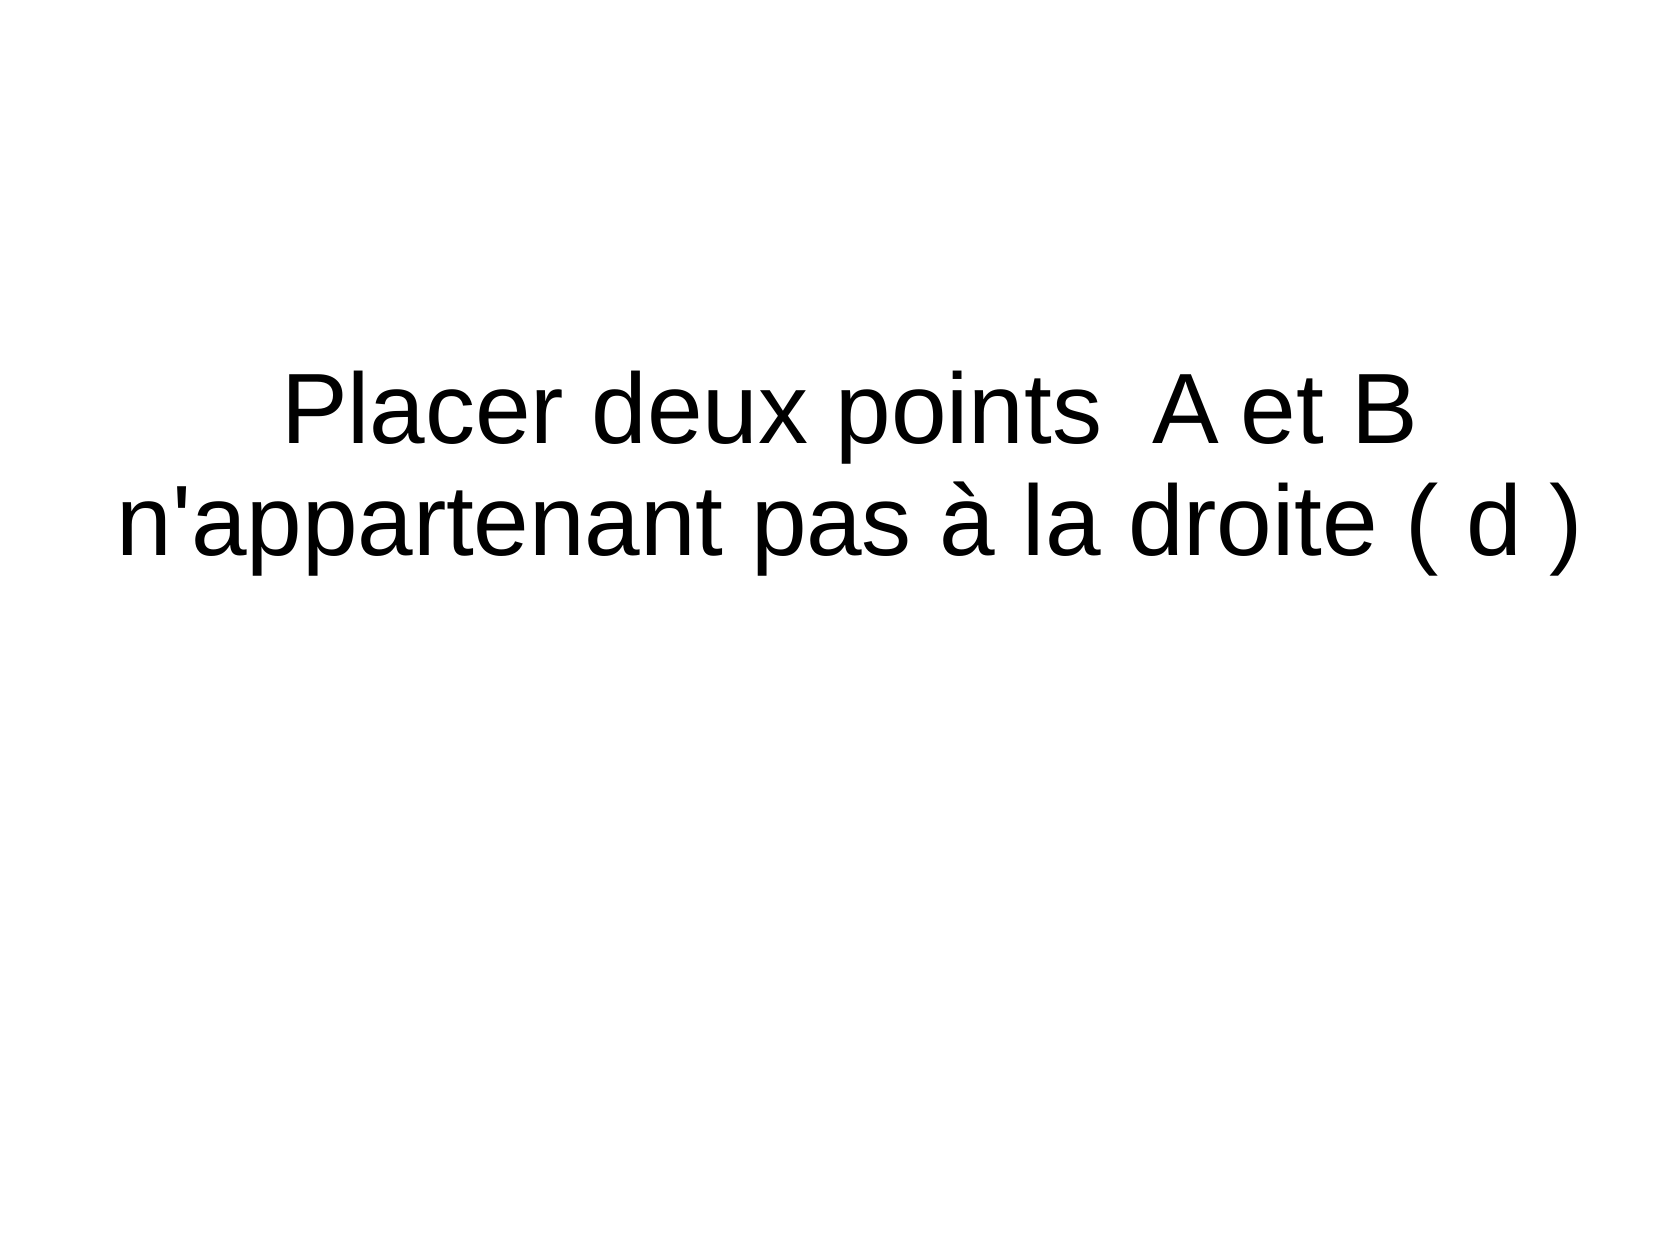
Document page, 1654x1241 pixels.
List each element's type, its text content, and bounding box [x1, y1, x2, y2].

subtitle Placer deux points A et B n'appartenant pas à la droite ( d ) [106, 55, 1595, 875]
